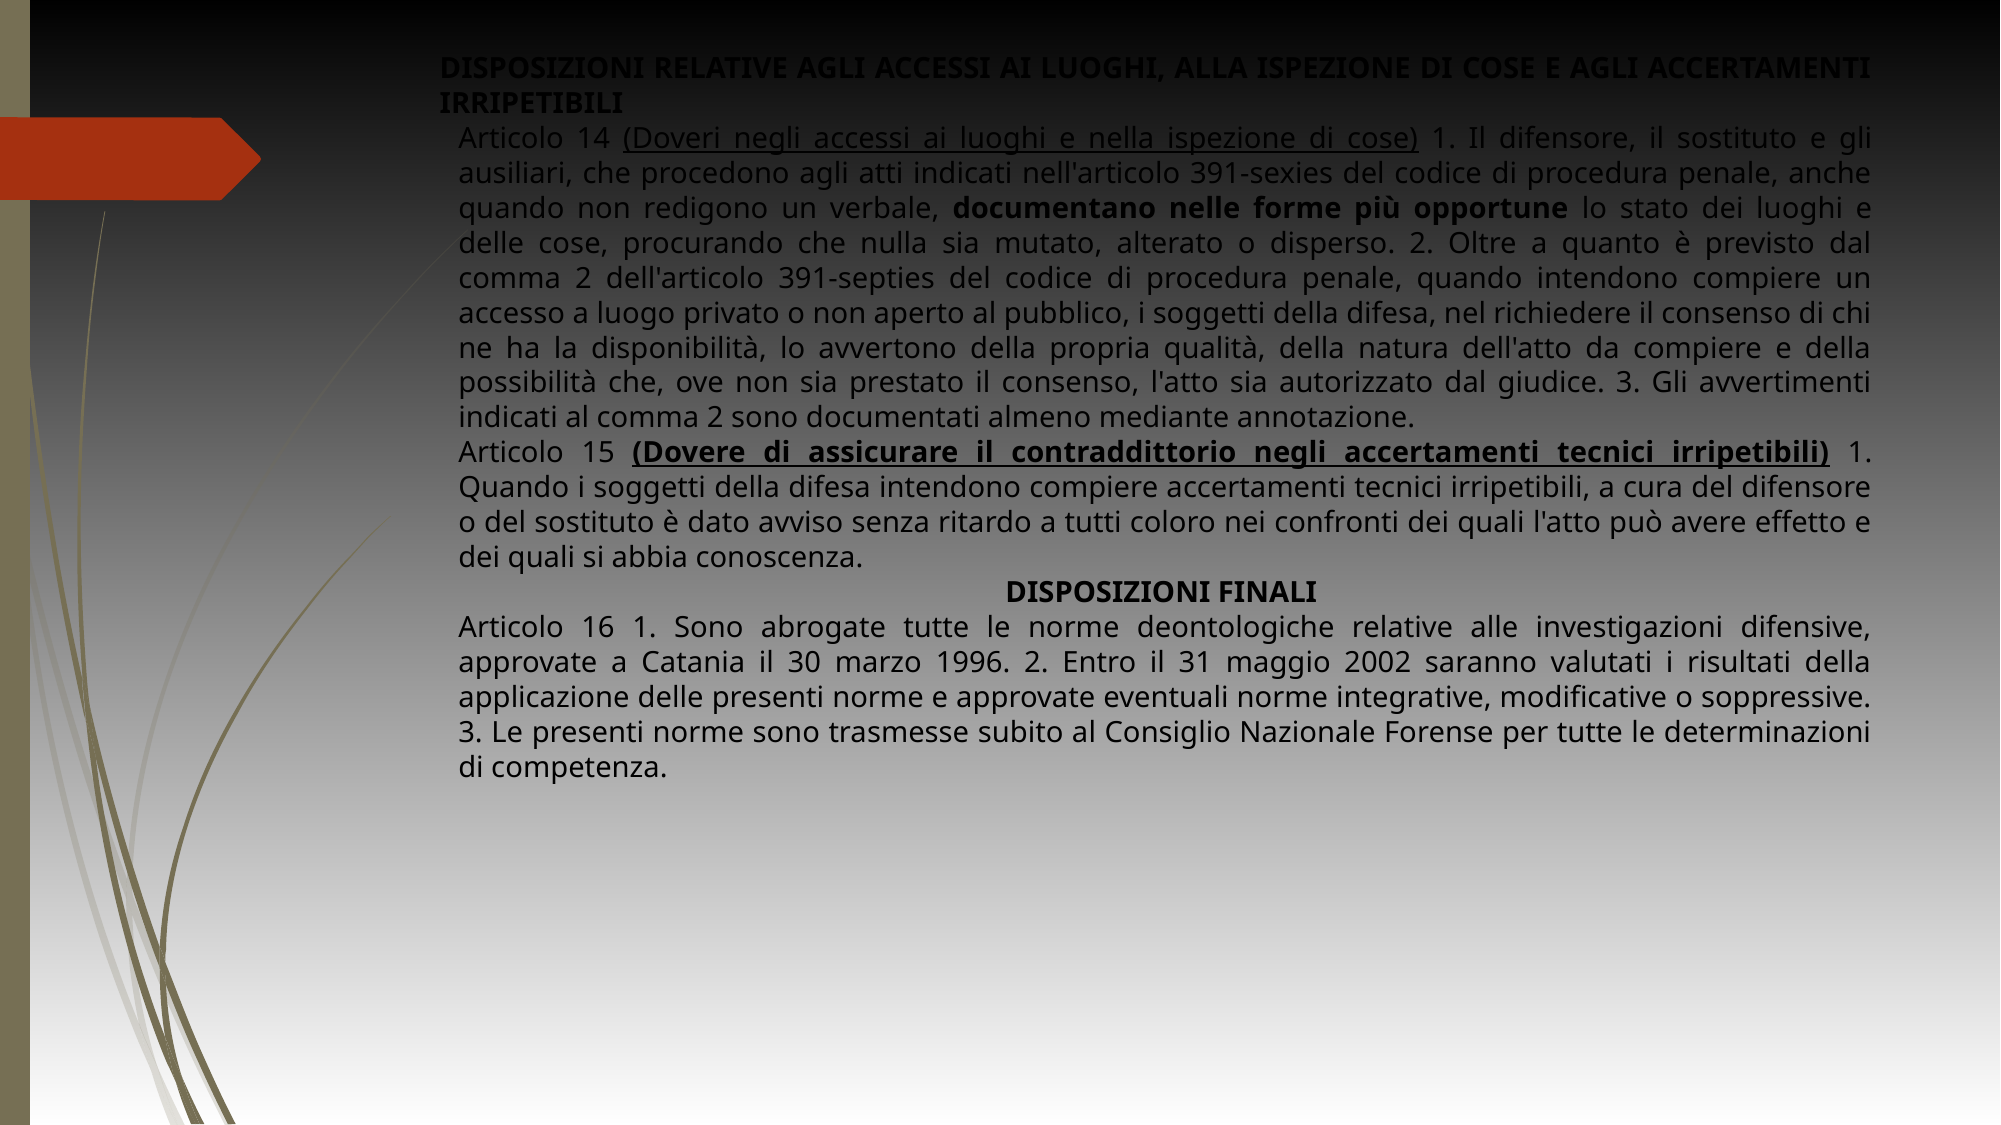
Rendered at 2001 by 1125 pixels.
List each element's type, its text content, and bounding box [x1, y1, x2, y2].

list DISPOSIZIONI RELATIVE AGLI ACCESSI AI LUOGHI, ALLA ISPEZIONE DI COSE E AGLI ACCERTAMENTI IRRIPETIBILI Articolo 14 (Doveri negli accessi ai luoghi e nella ispezione di cose) 1. Il difensore, il sostituto e gli ausiliari, che procedono agli atti indicati nell'articolo 391-sexies del codice di procedura penale, anche quando non redigono un verbale, documentano nelle forme più opportune lo stato dei luoghi e delle cose, procurando che nulla sia mutato, alterato o disperso. 2. Oltre a quanto è previsto dal comma 2 dell'articolo 391-septies del codice di procedura penale, quando intendono compiere un accesso a luogo privato o non aperto al pubblico, i soggetti della difesa, nel richiedere il consenso di chi ne ha la disponibilità, lo avvertono della propria qualità, della natura dell'atto da compiere e della possibilità che, ove non sia prestato il consenso, l'atto sia autorizzato dal giudice. 3. Gli avvertimenti indicati al comma 2 sono documentati almeno mediante annotazione. Articolo 15 (Dovere di assicurare il contraddittorio negli accertamenti tecnici irripetibili) 1. Quando i soggetti della difesa intendono compiere accertamenti tecnici irripetibili, a cura del difensore o del sostituto è dato avviso senza ritardo a tutti coloro nei confronti dei quali l'atto può avere effetto e dei quali si abbia conoscenza. DISPOSIZIONI FINALI Articolo 16 1. Sono abrogate tutte le norme deontologiche relative alle investigazioni difensive, approvate a Catania il 30 marzo 1996. 2. Entro il 31 maggio 2002 saranno valutati i risultati della applicazione delle presenti norme e approvate eventuali norme integrative, modificative o soppressive. 3. Le presenti norme sono trasmesse subito al Consiglio Nazionale Forense per tutte le determinazioni di competenza. [424, 41, 1888, 970]
